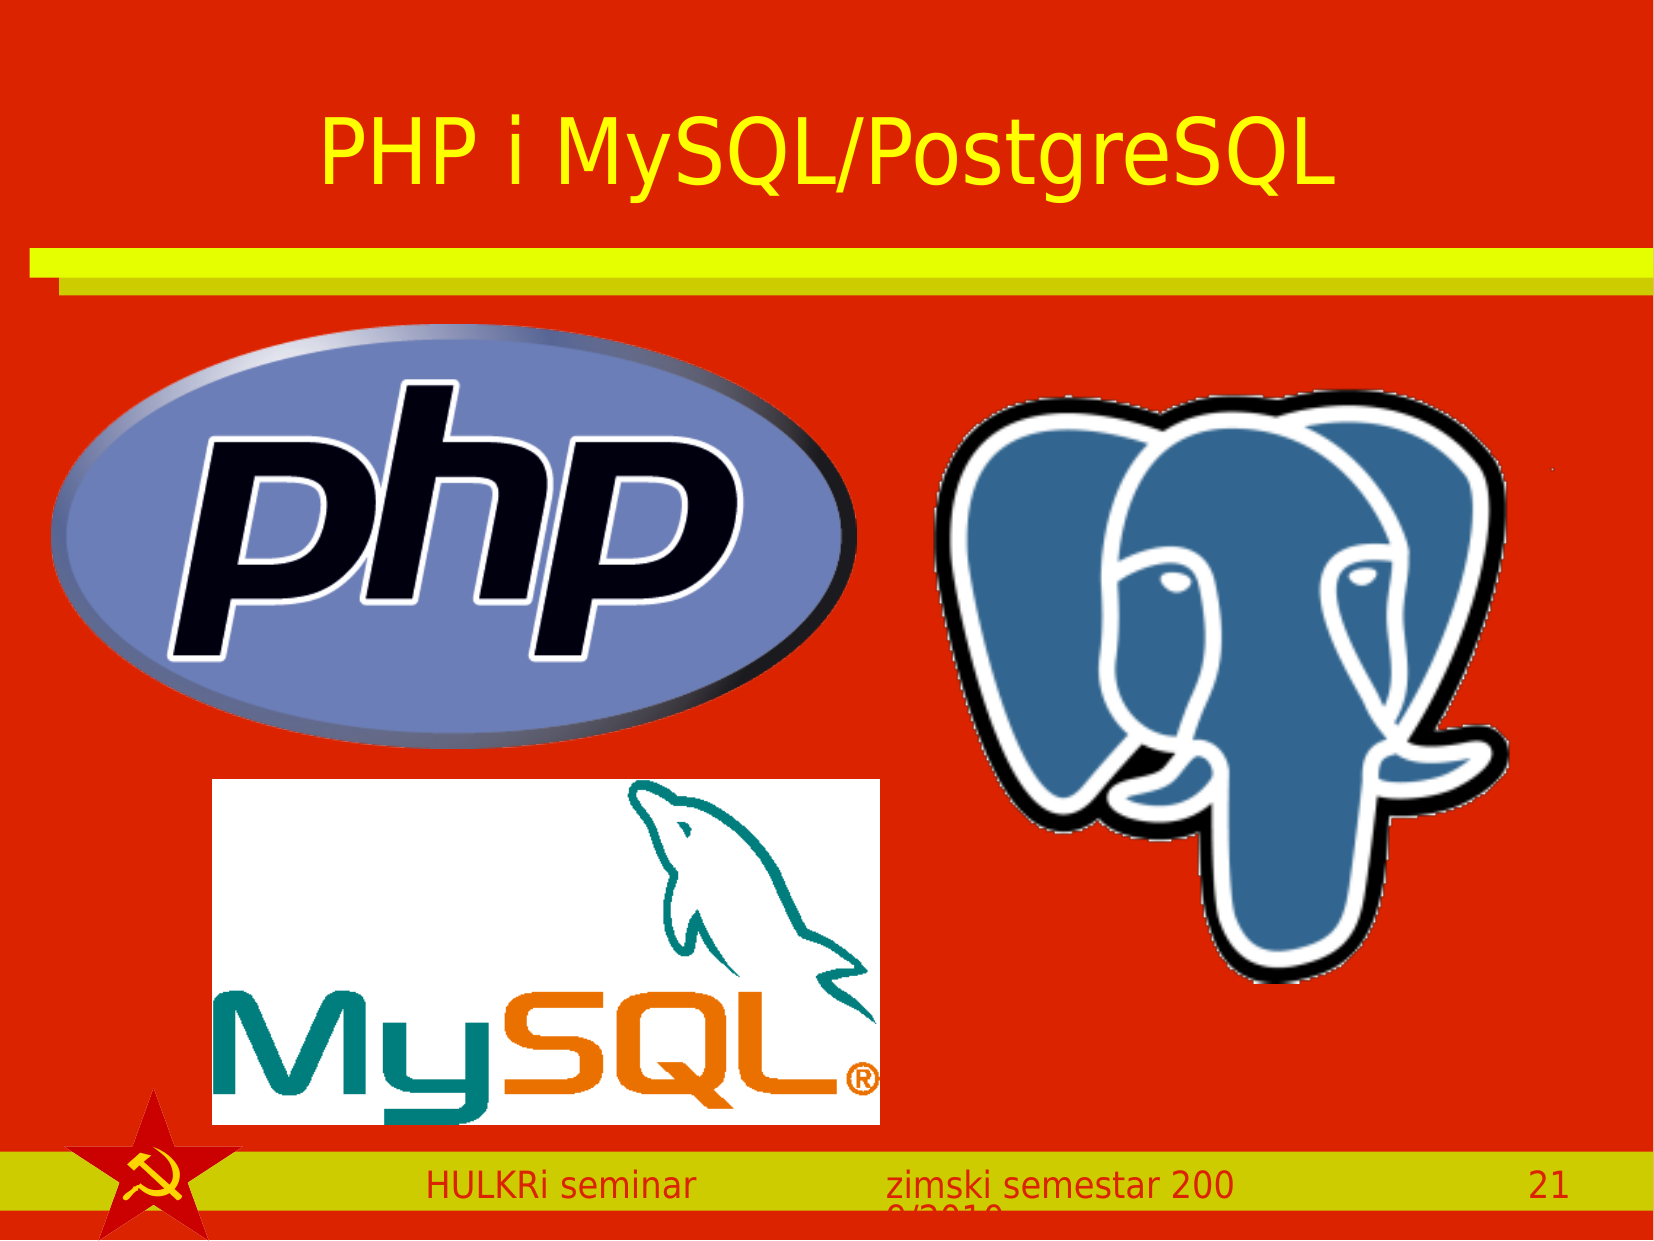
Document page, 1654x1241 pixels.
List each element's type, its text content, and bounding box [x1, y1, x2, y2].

picture [885, 372, 1565, 984]
picture [51, 324, 857, 749]
picture [64, 779, 880, 1241]
title PHP i MySQL/PostgreSQL [82, 56, 1571, 250]
